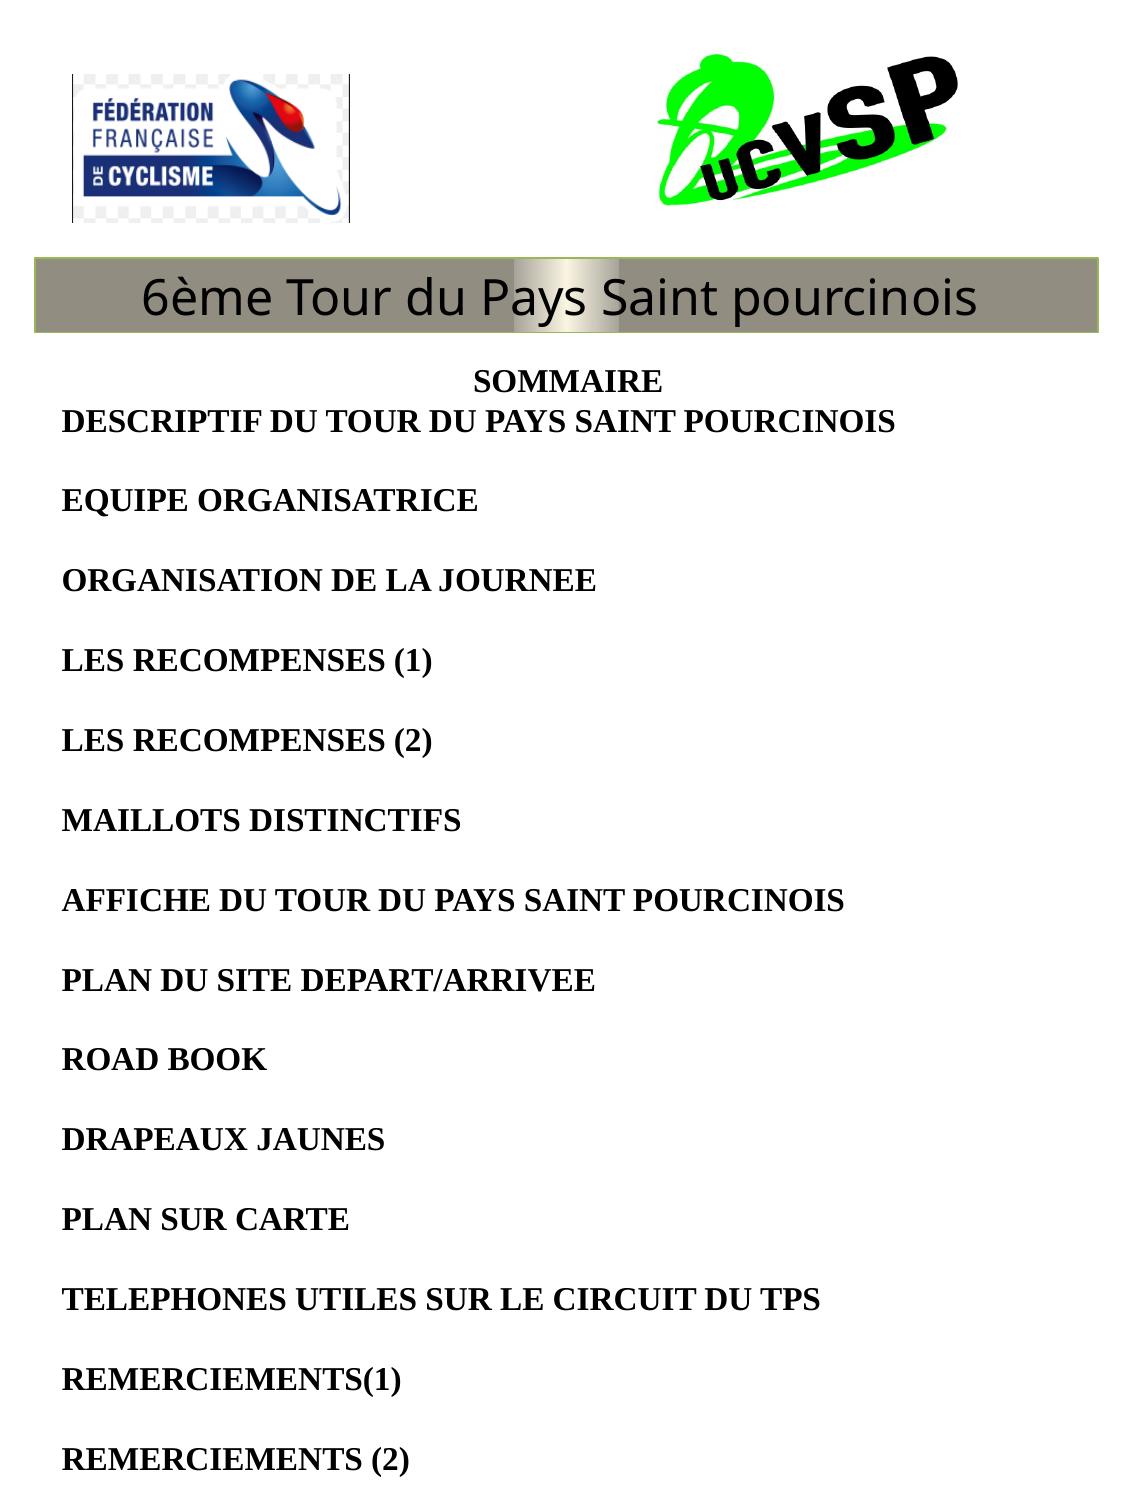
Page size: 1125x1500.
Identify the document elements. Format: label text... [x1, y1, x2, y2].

picture [597, 37, 1018, 223]
text_box SOMMAIRE DESCRIPTIF DU TOUR DU PAYS SAINT POURCINOIS EQUIPE ORGANISATRICE ORGANISATION DE LA JOURNEE LES RECOMPENSES (1) LES RECOMPENSES (2) MAILLOTS DISTINCTIFS AFFICHE DU TOUR DU PAYS SAINT POURCINOIS PLAN DU SITE DEPART/ARRIVEE ROAD BOOK DRAPEAUX JAUNES PLAN SUR CARTE TELEPHONES UTILES SUR LE CIRCUIT DU TPS REMERCIEMENTS(1) REMERCIEMENTS (2) [46, 351, 1090, 1485]
picture [72, 74, 350, 223]
text_box 6ème Tour du Pays Saint pourcinois [35, 257, 1099, 333]
